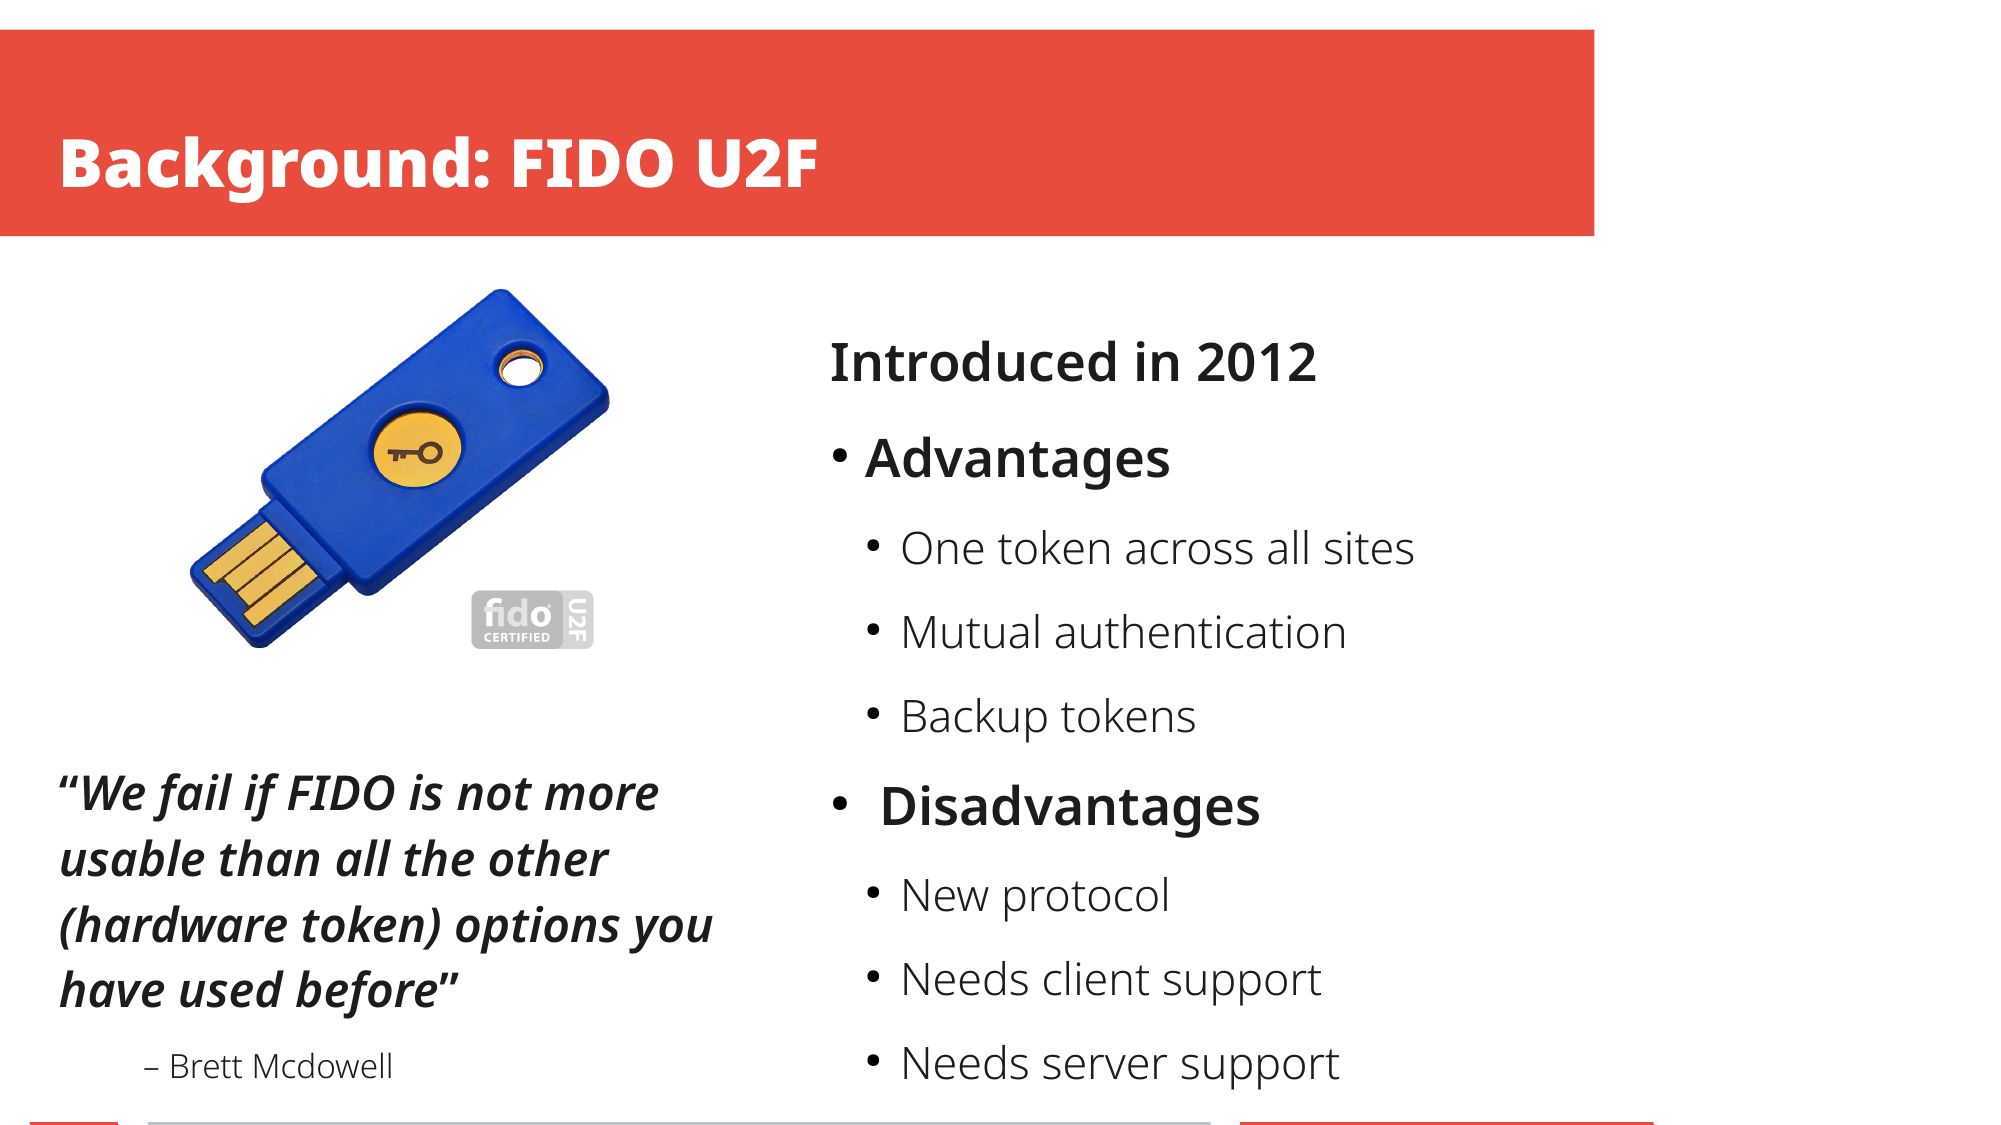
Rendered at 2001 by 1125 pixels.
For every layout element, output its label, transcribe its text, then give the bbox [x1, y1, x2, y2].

title Background: FIDO U2F [59, 59, 1595, 207]
picture [176, 243, 627, 694]
list Introduced in 2012 Advantages One token across all sites Mutual authentication Backup tokens Disadvantages New protocol Needs client support Needs server support [830, 324, 1566, 1093]
list “We fail if FIDO is not more usable than all the other (hardware token) options you have used before” – Brett Mcdowell [59, 324, 794, 1093]
